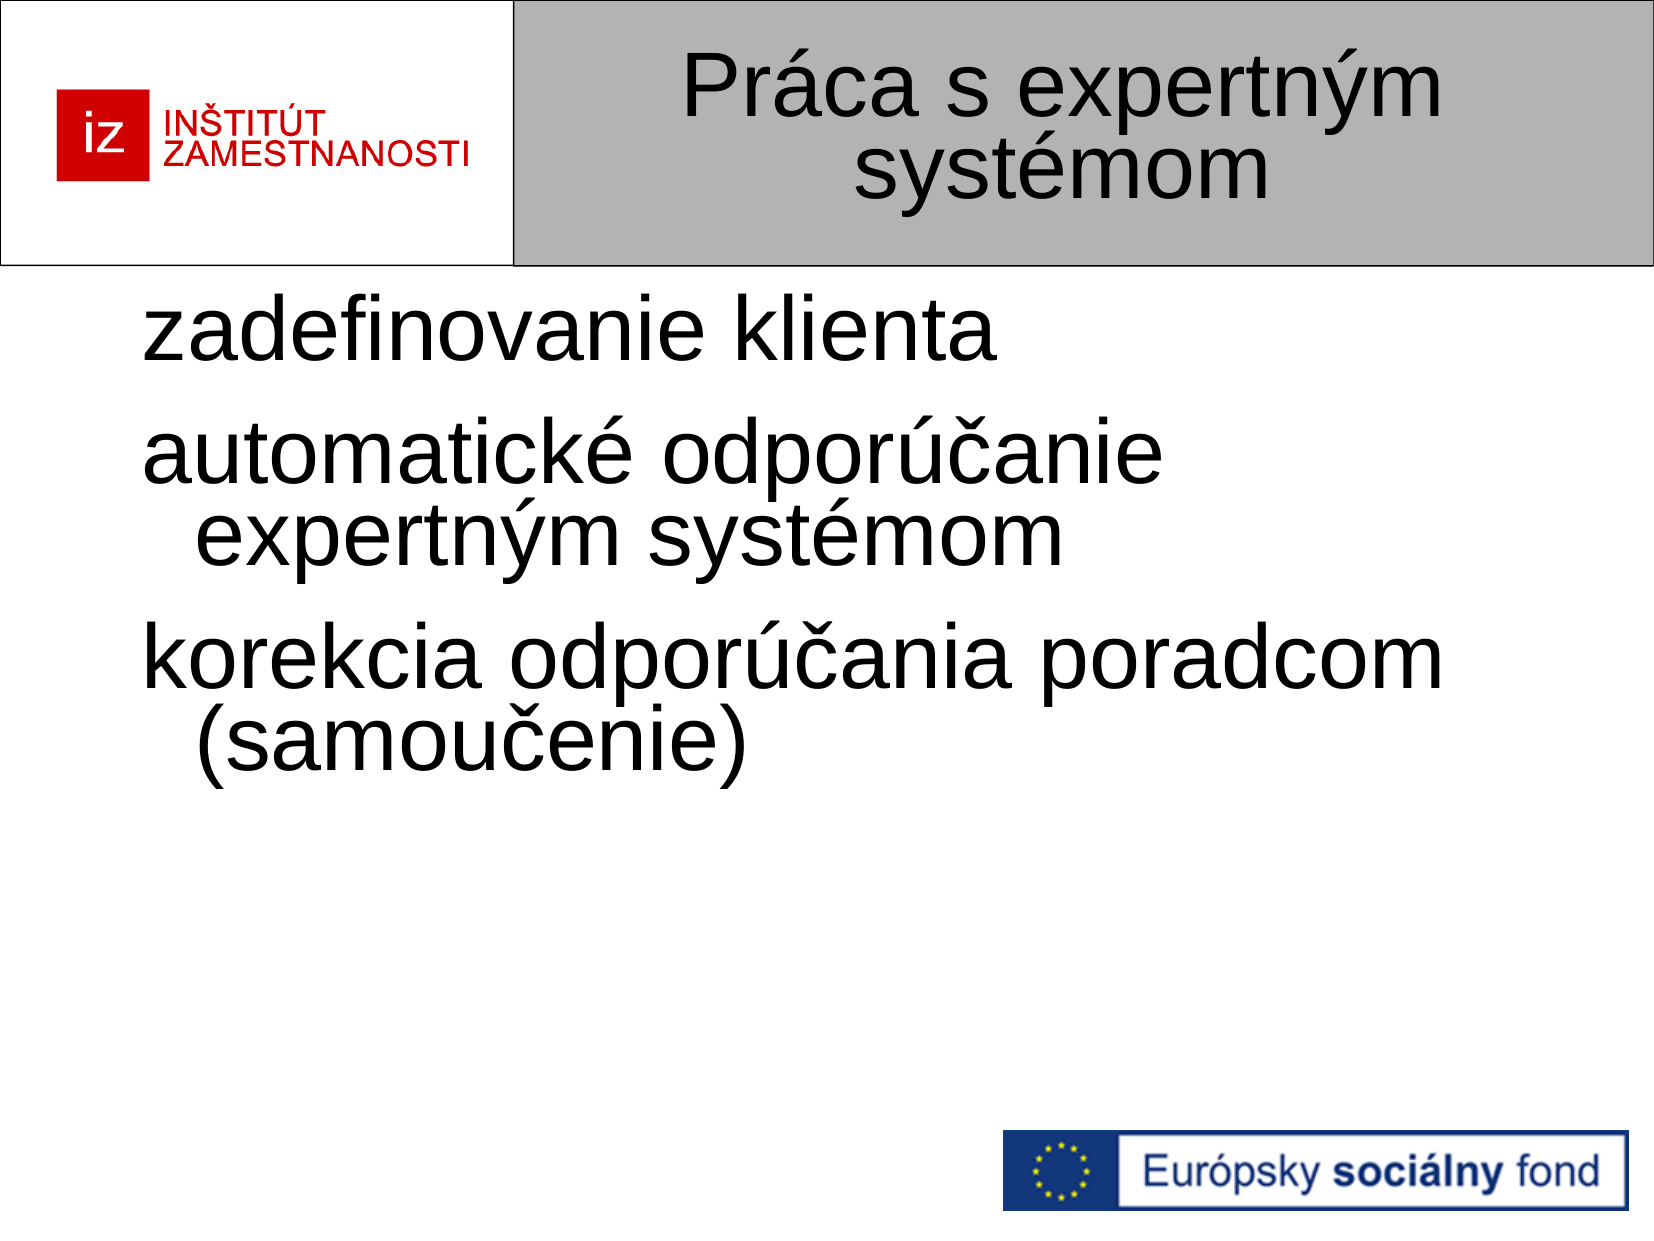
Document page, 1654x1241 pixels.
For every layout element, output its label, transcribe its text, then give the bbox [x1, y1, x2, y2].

list zadefinovanie klienta automatické odporúčanie expertným systémom korekcia odporúčania poradcom (samoučenie) [124, 295, 1536, 1062]
picture [1003, 1130, 1629, 1211]
picture [5, 8, 512, 257]
title Práca s expertným systémom [561, 37, 1565, 229]
